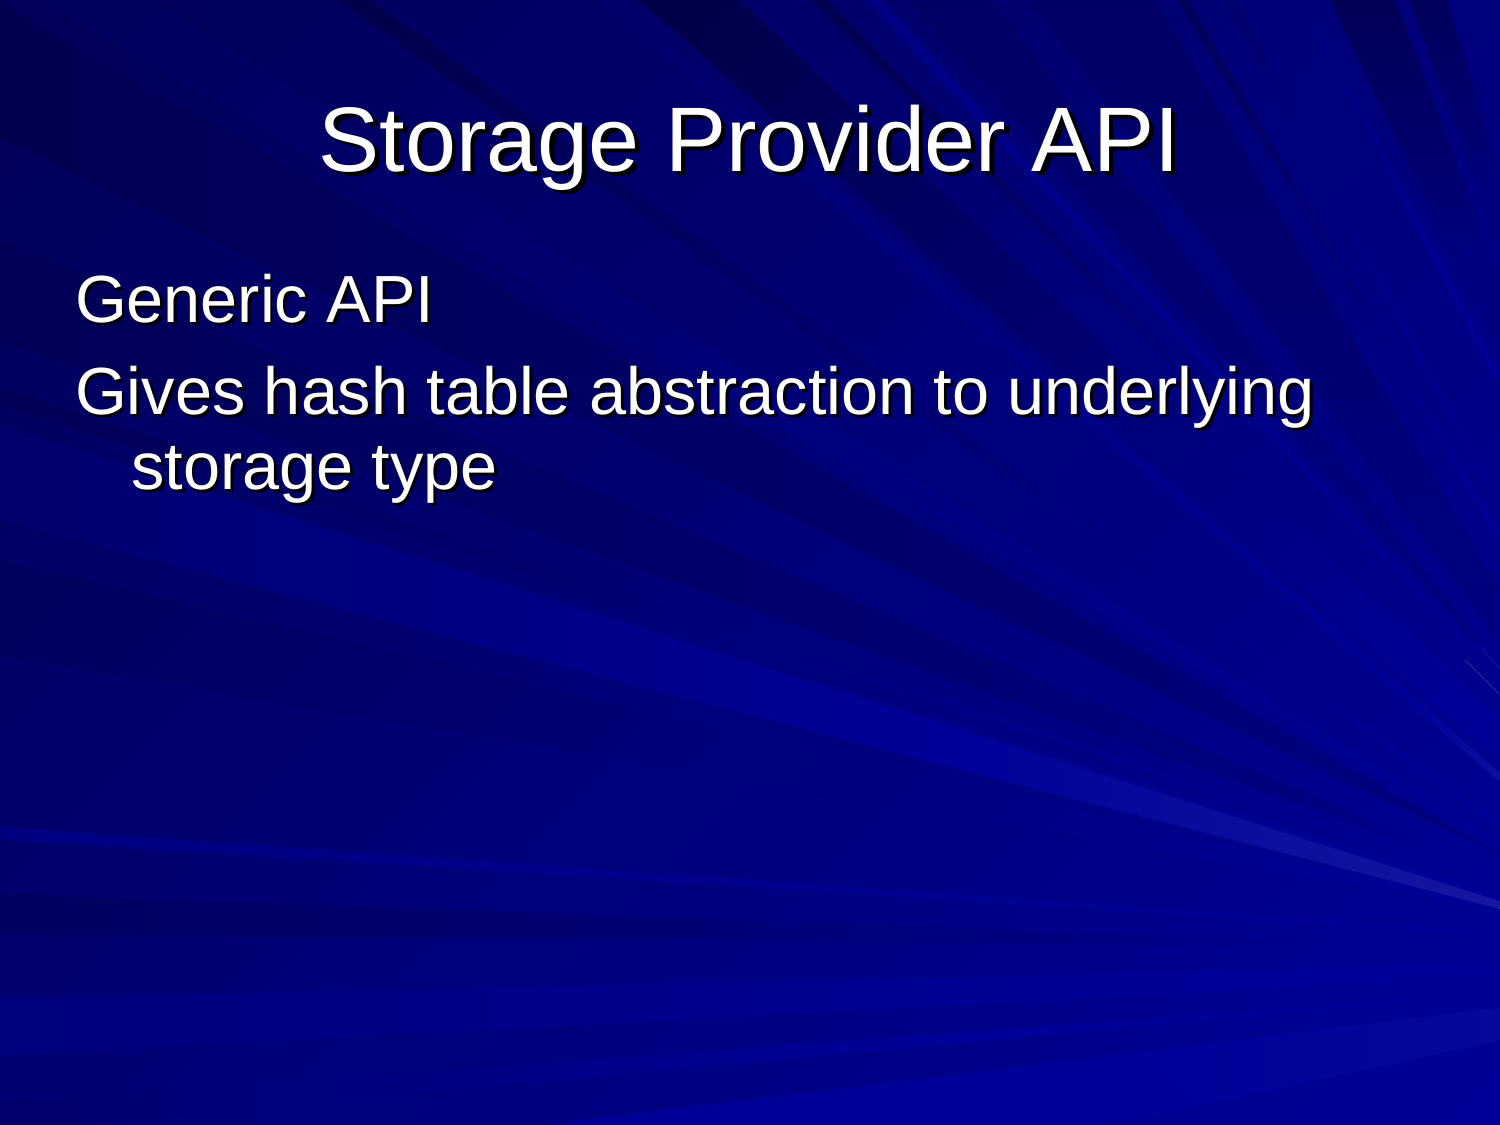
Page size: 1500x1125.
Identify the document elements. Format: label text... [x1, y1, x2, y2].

list Generic API Gives hash table abstraction to underlying storage type [75, 262, 1426, 1006]
title Storage Provider API [75, 45, 1426, 234]
